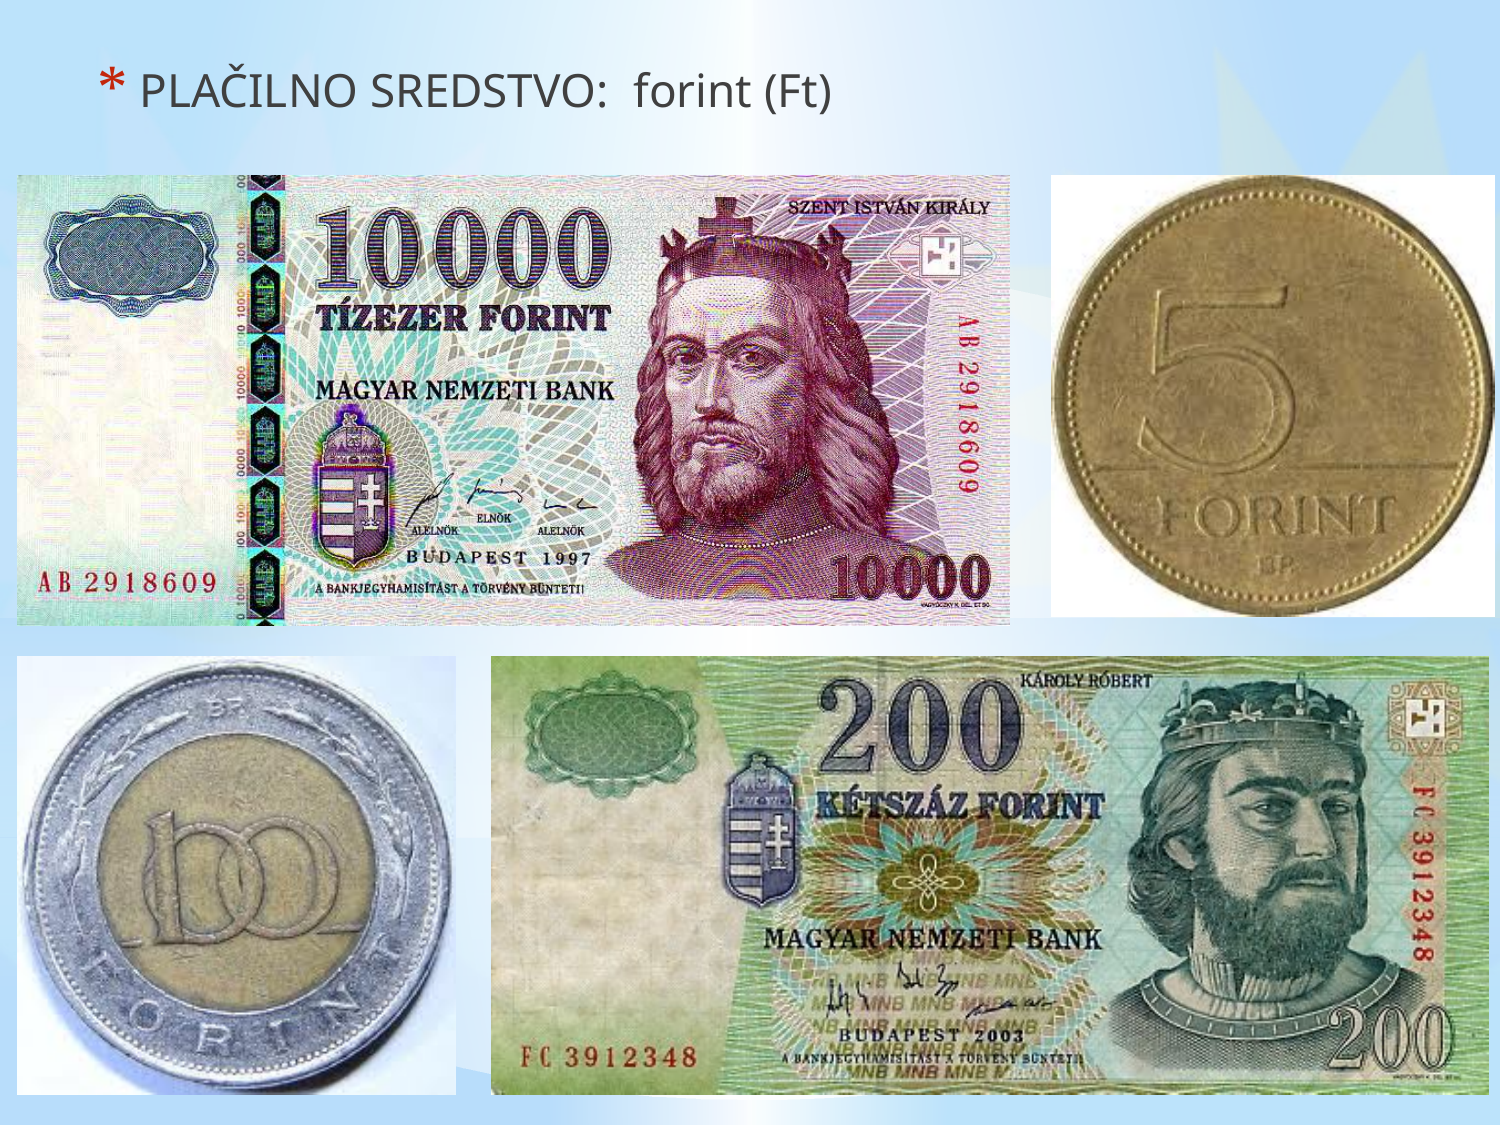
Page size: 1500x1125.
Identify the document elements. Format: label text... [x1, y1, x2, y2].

picture [17, 175, 1010, 626]
picture [491, 656, 1489, 1096]
picture [1051, 175, 1495, 617]
list PLAČILNO SREDSTVO: forint (Ft) [75, 54, 1425, 1118]
picture [17, 656, 456, 1096]
